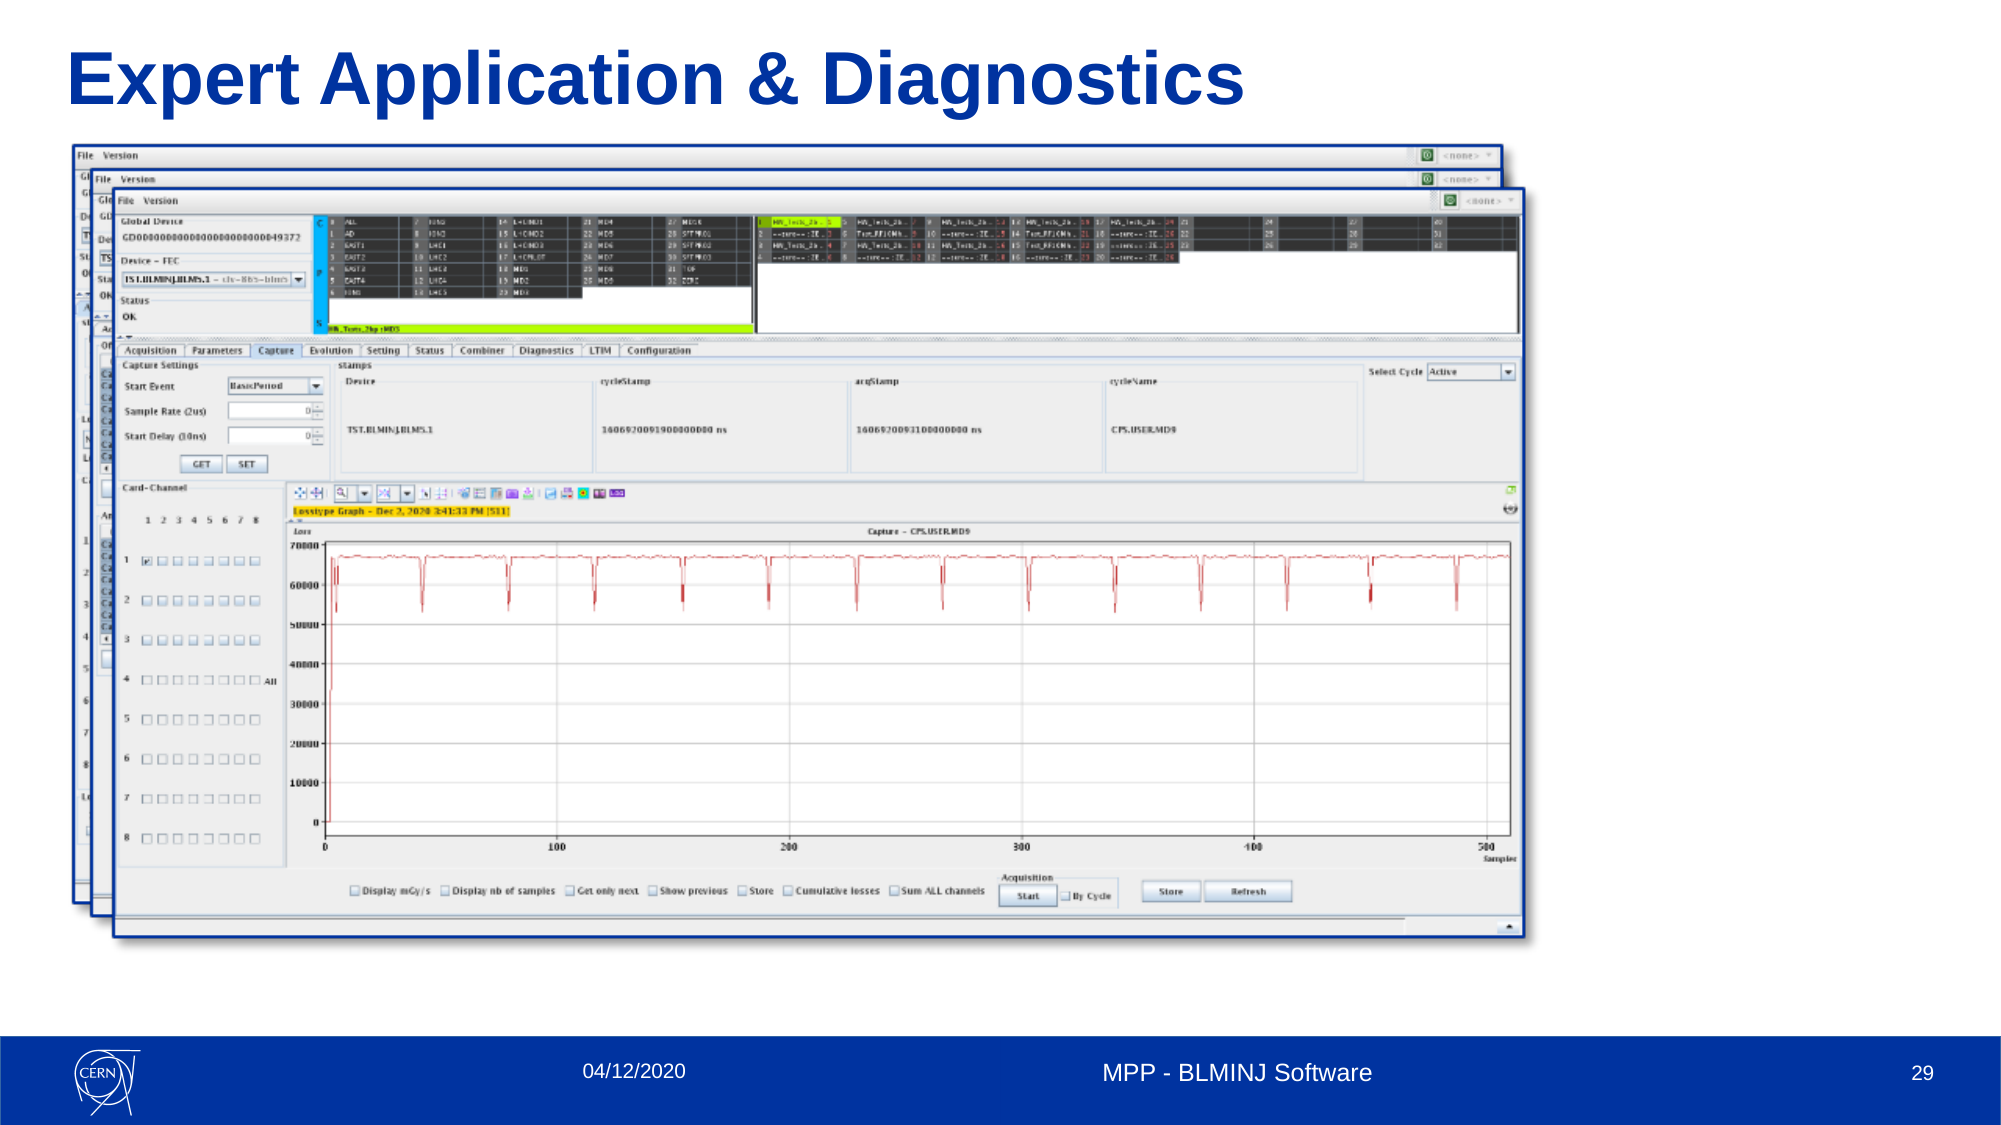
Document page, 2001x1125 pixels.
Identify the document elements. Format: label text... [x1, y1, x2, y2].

footer MPP - BLMINJ Software [698, 1042, 1777, 1103]
title Expert Application & Diagnostics [66, 44, 1934, 135]
picture [66, 138, 1546, 959]
slide_number 04/12/2020 [571, 1041, 686, 1102]
picture [1, 1037, 2000, 1125]
slide_number 29 [1822, 1042, 1935, 1103]
